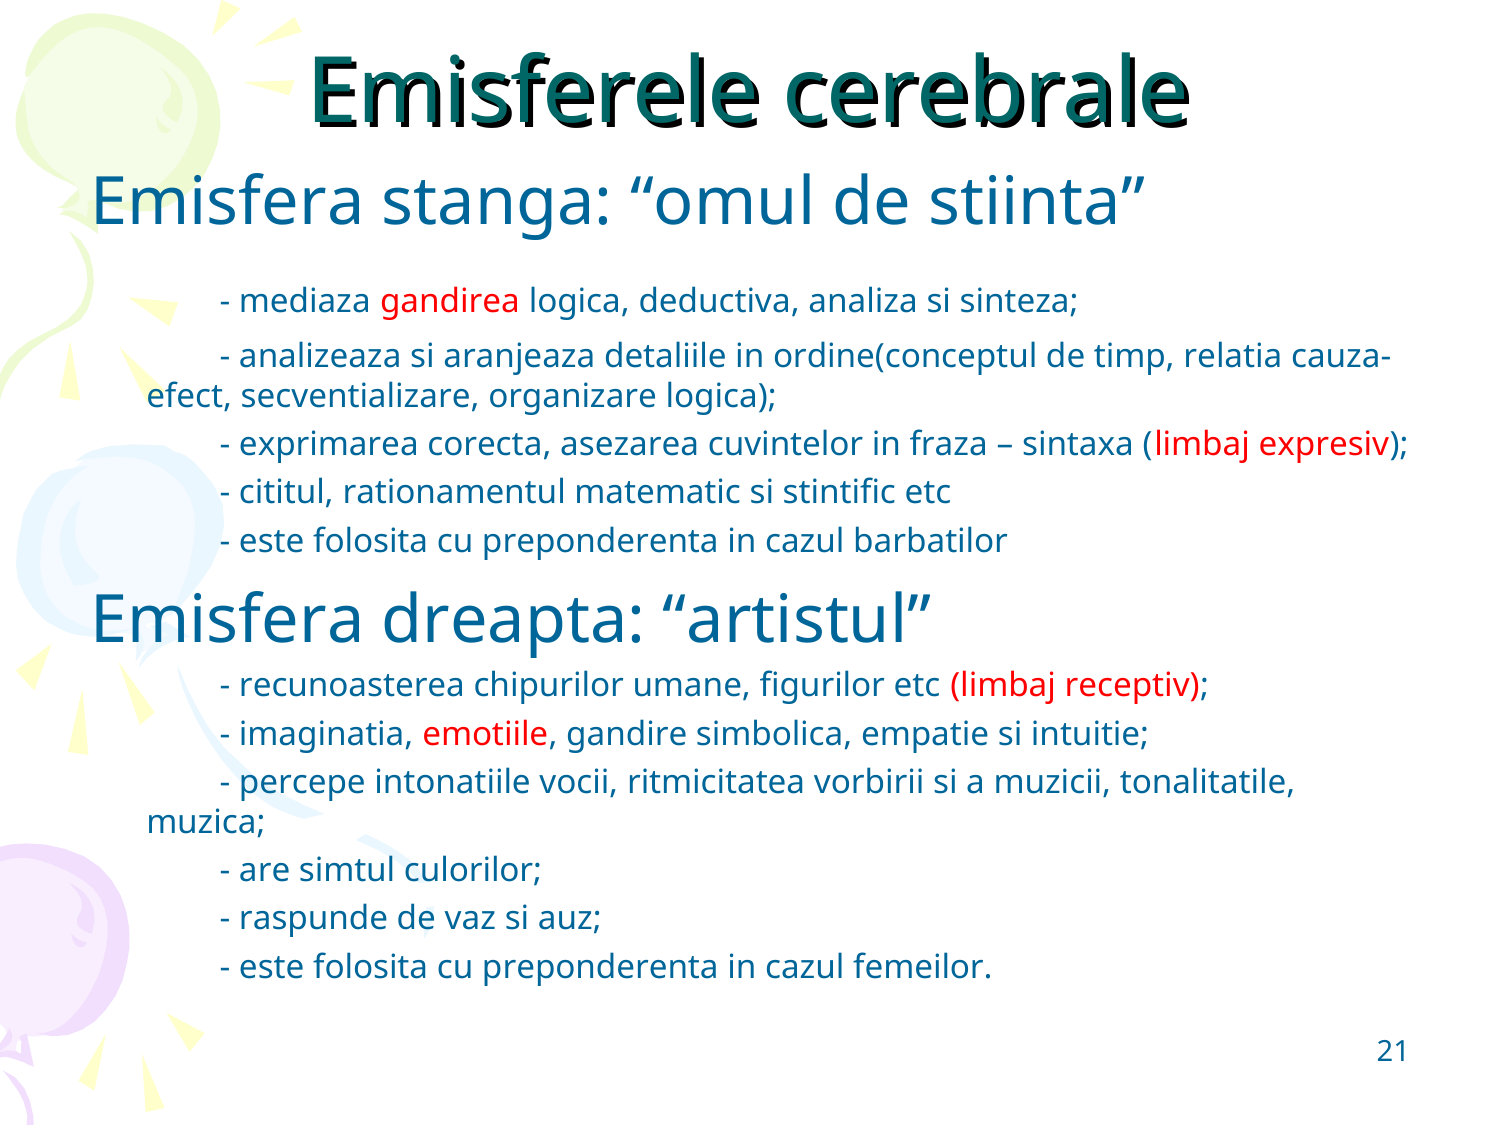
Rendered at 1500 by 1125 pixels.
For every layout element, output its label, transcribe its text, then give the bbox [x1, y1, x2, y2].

text_box <number> [1074, 1024, 1426, 1100]
text_box Emisfera stanga: “omul de stiinta” - mediaza gandirea logica, deductiva, analiza si sinteza; - analizeaza si aranjeaza detaliile in ordine(conceptul de timp, relatia cauza-efect, secventializare, organizare logica); - exprimarea corecta, asezarea cuvintelor in fraza – sintaxa (limbaj expresiv); - cititul, rationamentul matematic si stintific etc - este folosita cu preponderenta in cazul barbatilor Emisfera dreapta: “artistul” - recunoasterea chipurilor umane, figurilor etc (limbaj receptiv); - imaginatia, emotiile, gandire simbolica, empatie si intuitie; - percepe intonatiile vocii, ritmicitatea vorbirii si a muzicii, tonalitatile, muzica; - are simtul culorilor; - raspunde de vaz si auz; - este folosita cu preponderenta in cazul femeilor. [75, 149, 1426, 1125]
text_box Emisferele cerebrale [72, 16, 1426, 150]
